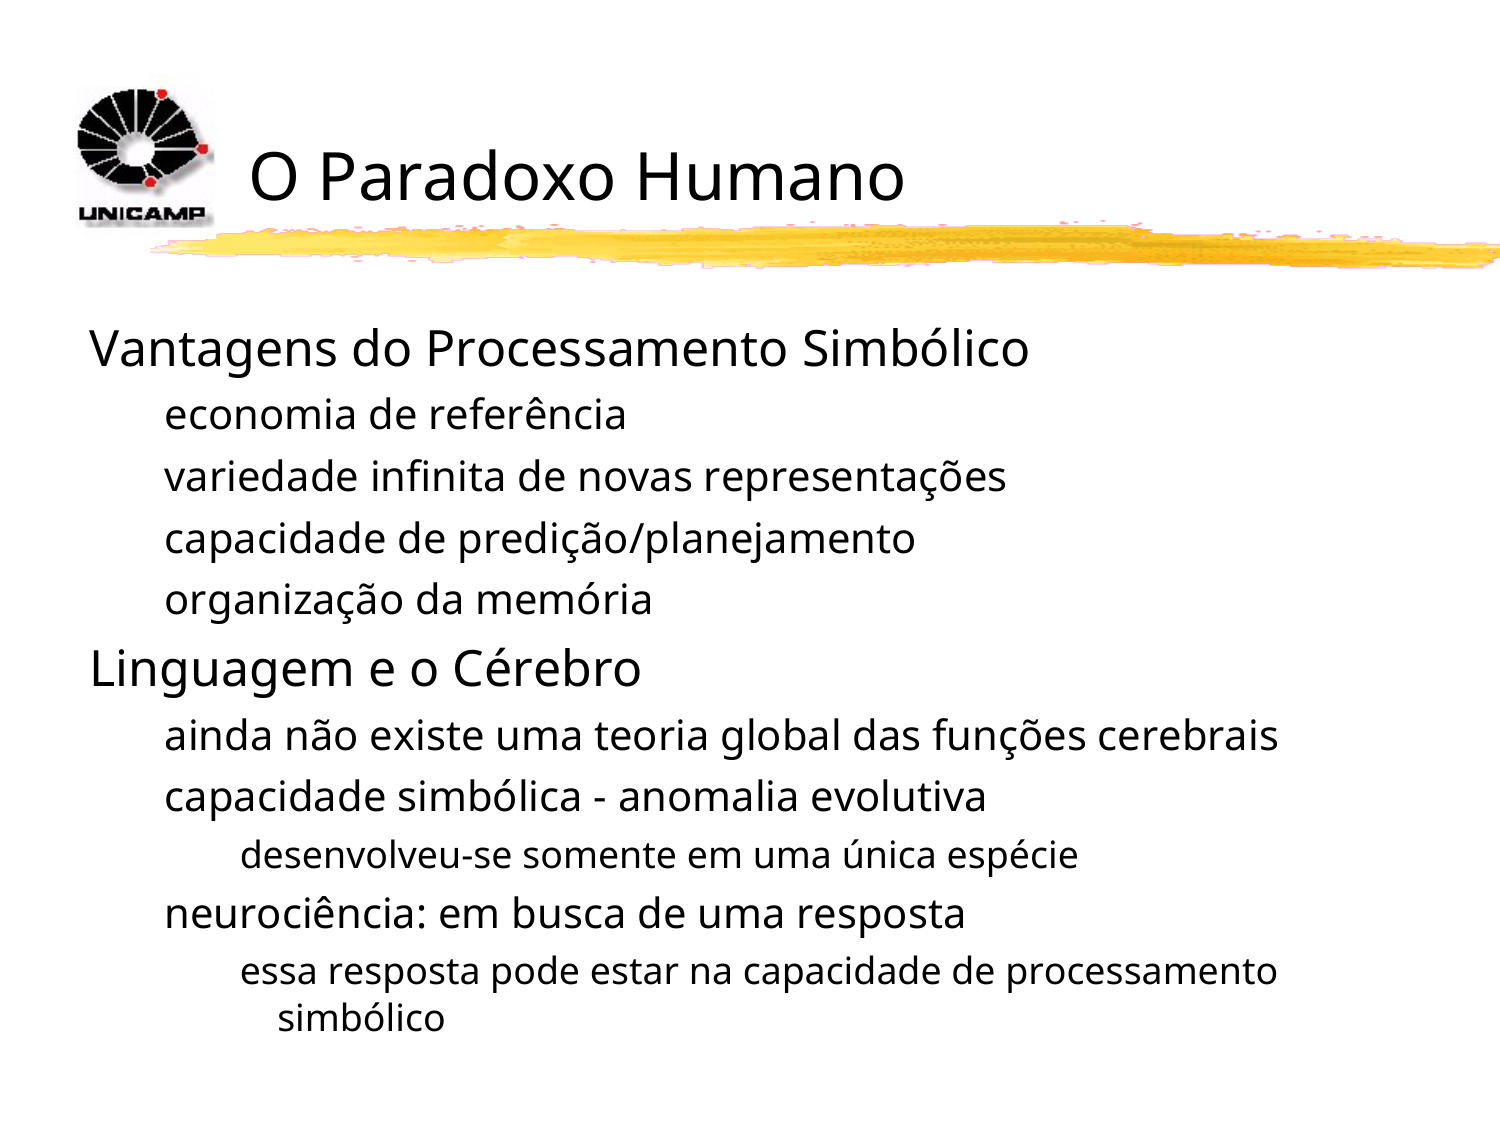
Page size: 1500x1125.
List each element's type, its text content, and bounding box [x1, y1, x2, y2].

list Vantagens do Processamento Simbólico economia de referência variedade infinita de novas representações capacidade de predição/planejamento organização da memória Linguagem e o Cérebro ainda não existe uma teoria global das funções cerebrais capacidade simbólica - anomalia evolutiva desenvolveu-se somente em uma única espécie neurociência: em busca de uma resposta essa resposta pode estar na capacidade de processamento simbólico [74, 309, 1417, 994]
title O Paradoxo Humano [233, 37, 1434, 225]
picture [75, 74, 1500, 279]
